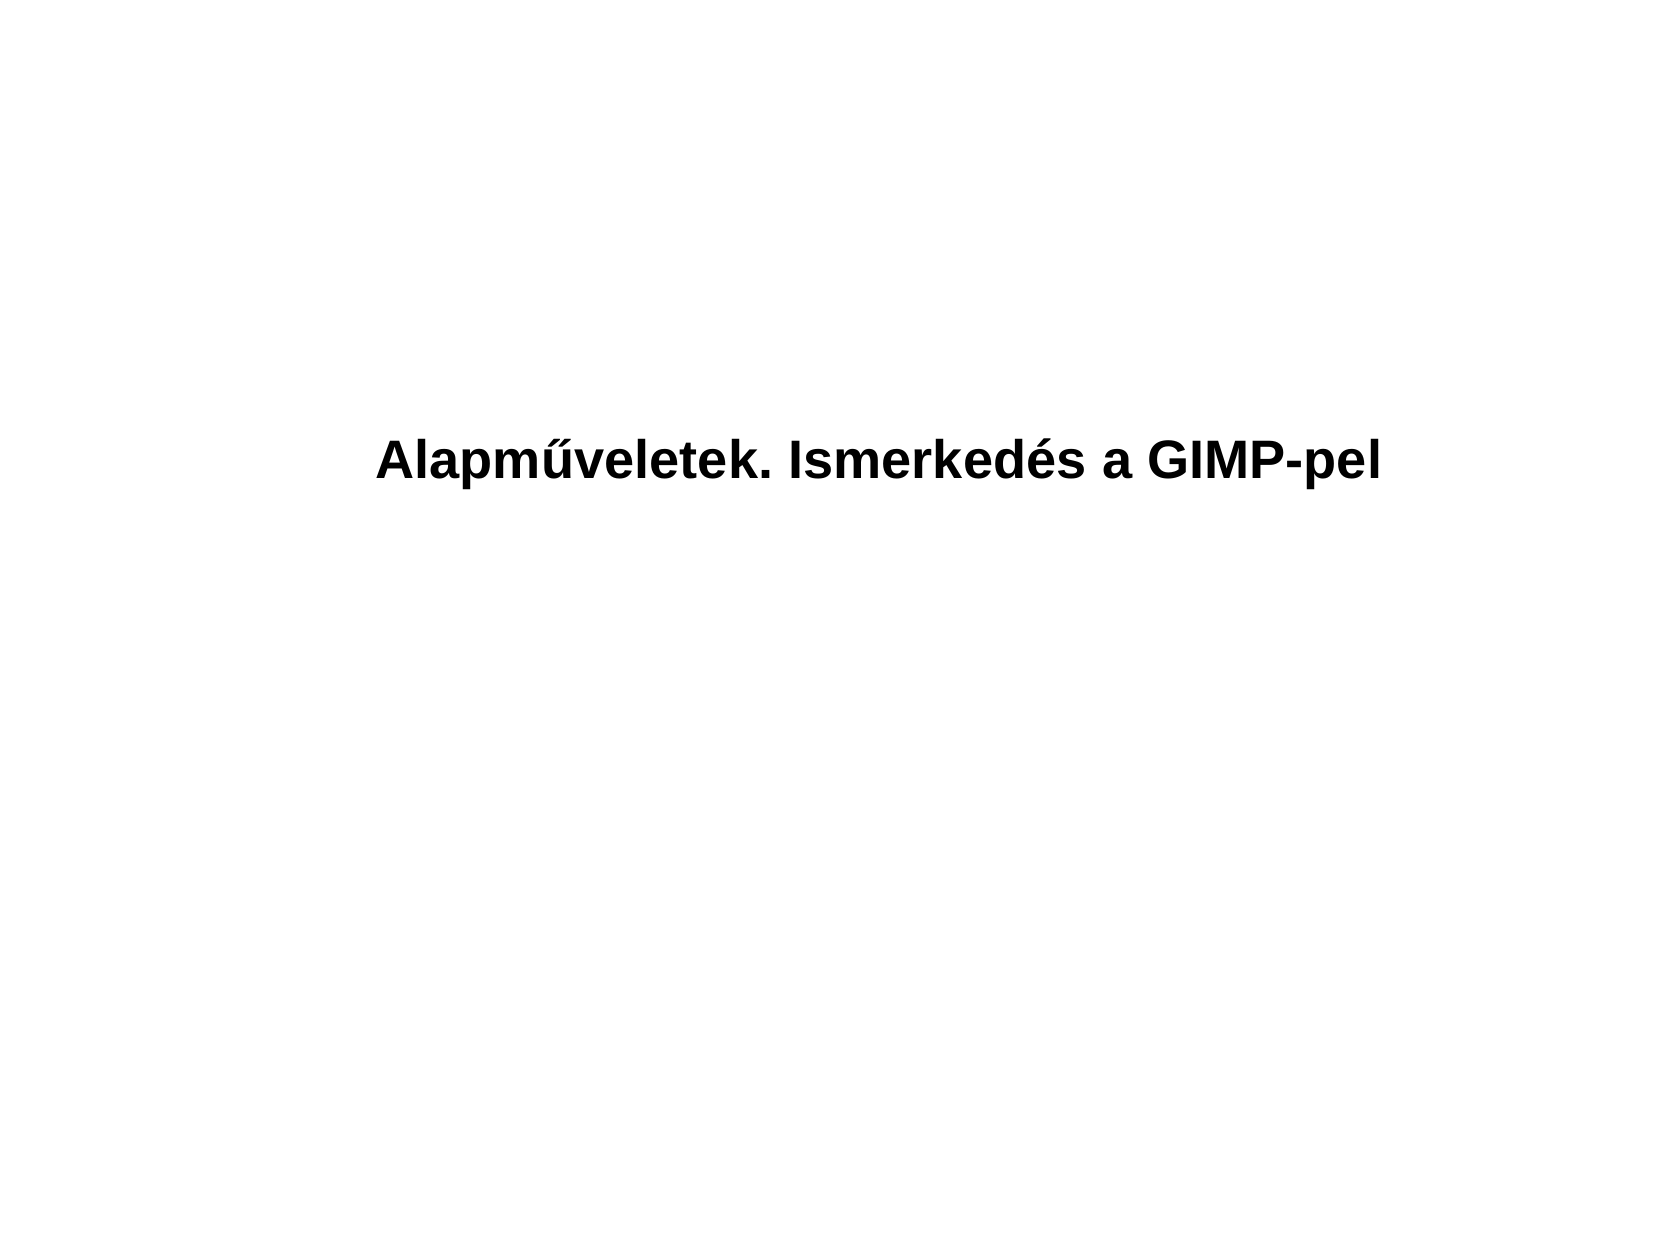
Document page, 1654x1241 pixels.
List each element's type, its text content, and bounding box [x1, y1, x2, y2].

text_box Alapműveletek. Ismerkedés a GIMP-pel [360, 422, 1399, 500]
